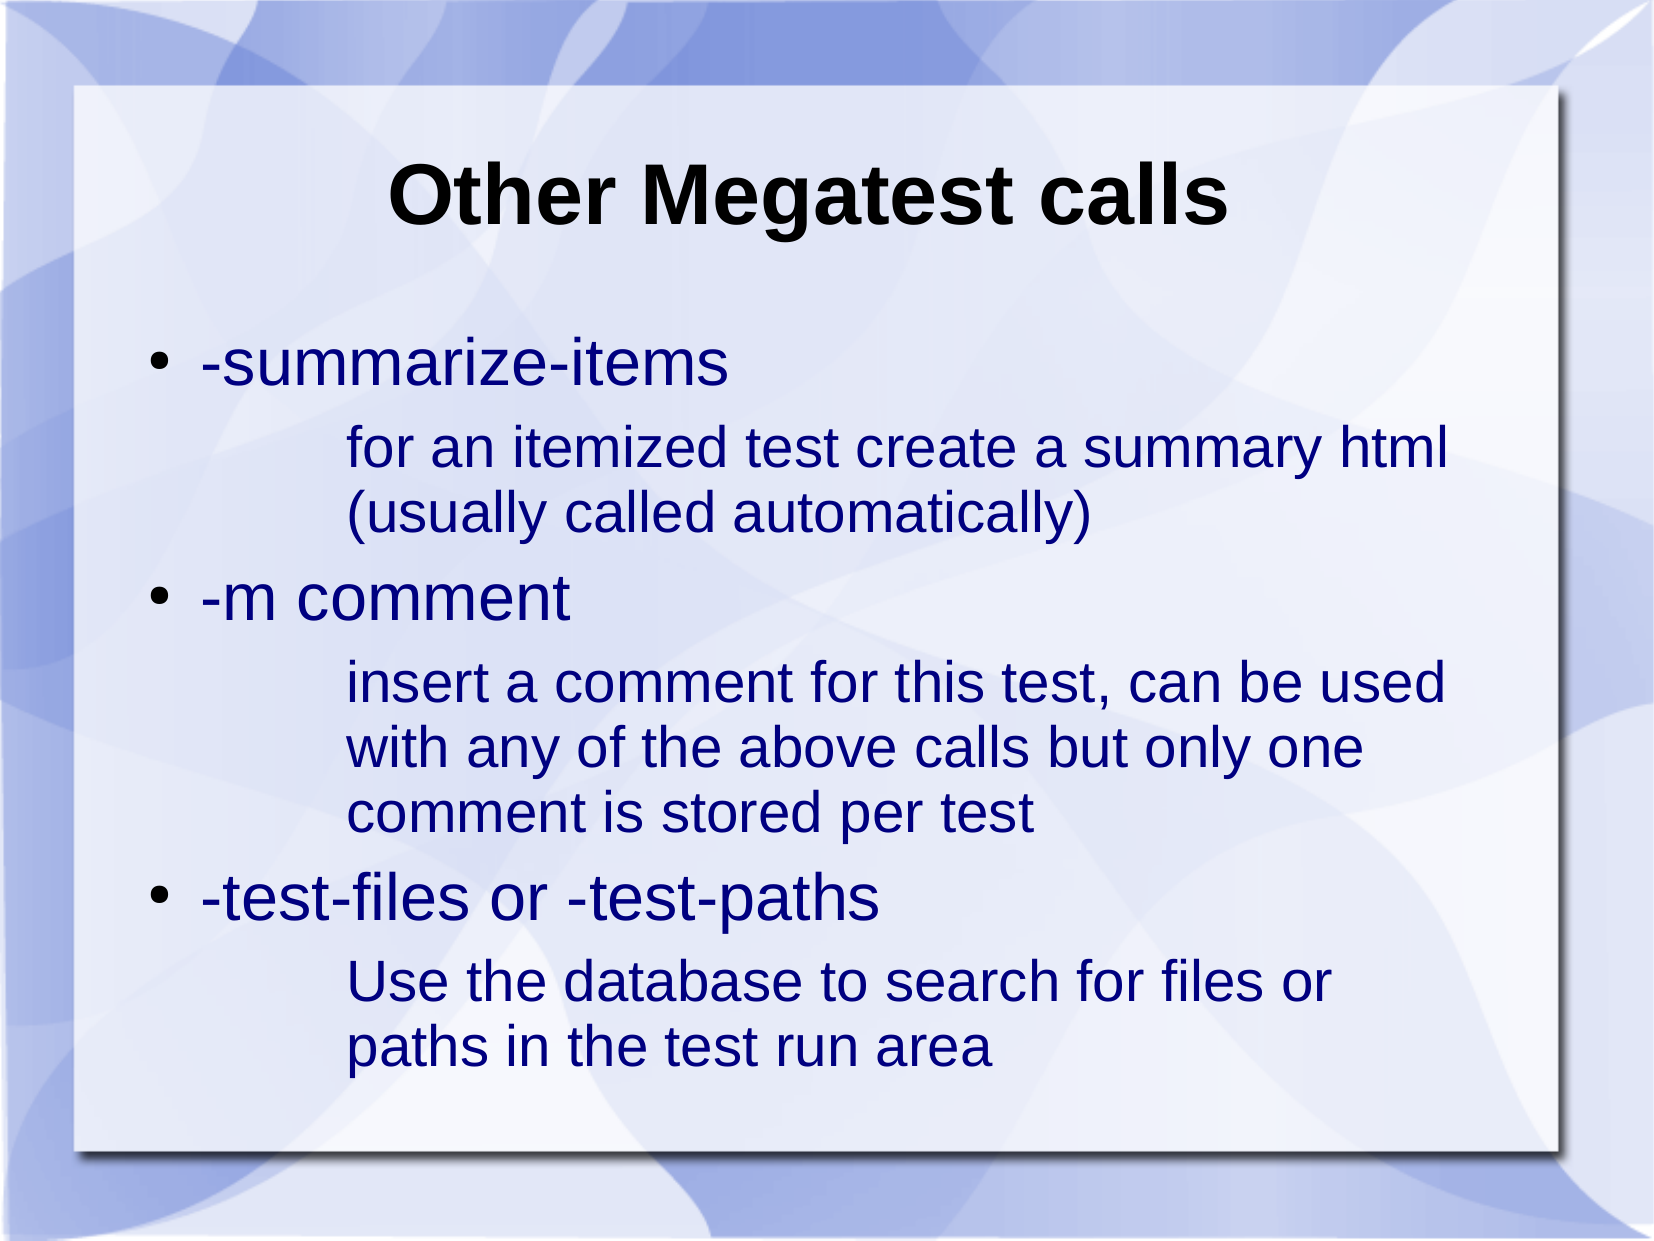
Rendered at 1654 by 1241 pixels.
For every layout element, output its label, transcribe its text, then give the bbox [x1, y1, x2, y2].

title Other Megatest calls [82, 90, 1536, 298]
picture [0, 0, 1654, 1241]
list -summarize-items for an itemized test create a summary html (usually called automatically) -m comment insert a comment for this test, can be used with any of the above calls but only one comment is stored per test -test-files or -test-paths Use the database to search for files or paths in the test run area [129, 324, 1489, 1080]
